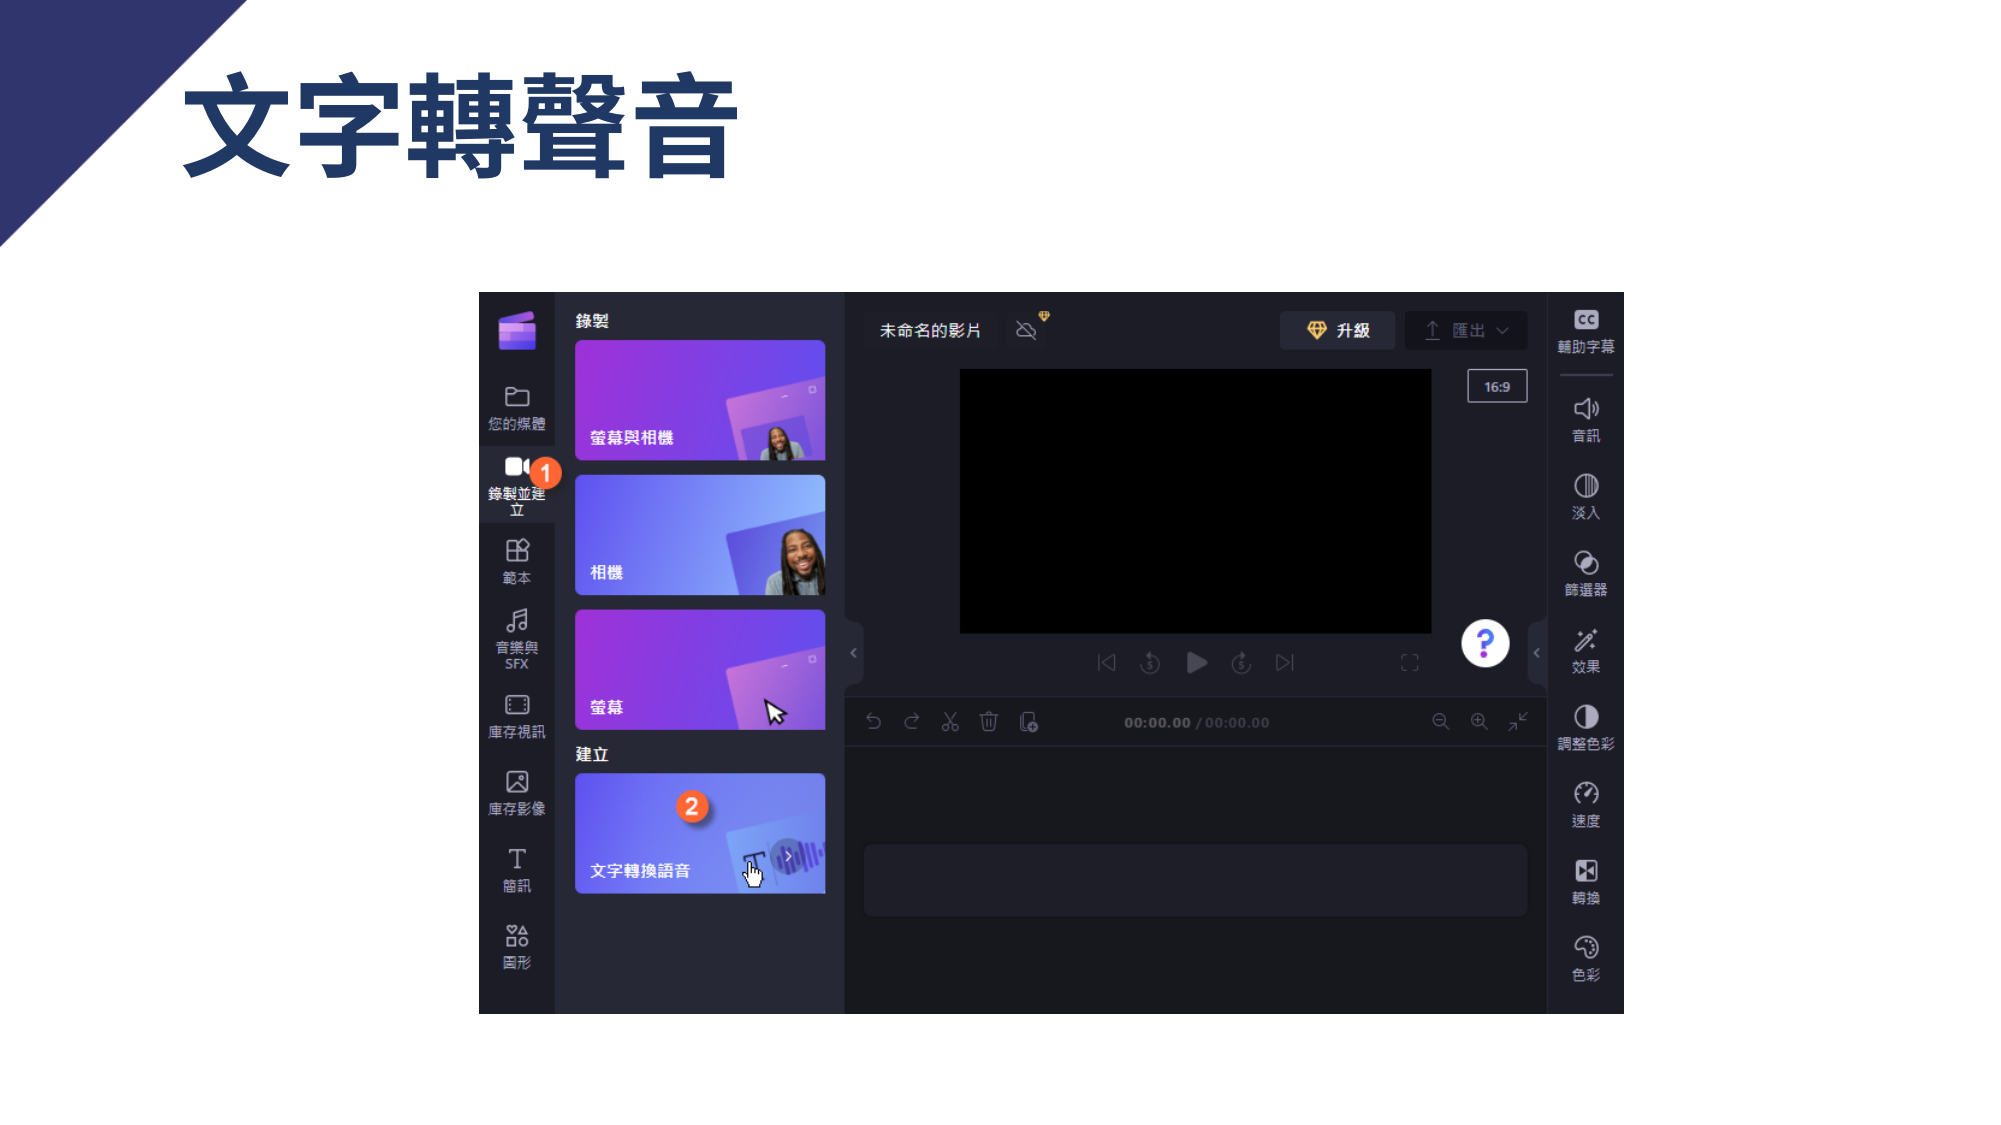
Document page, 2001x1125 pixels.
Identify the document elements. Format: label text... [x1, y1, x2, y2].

title 文字轉聲音 [165, 34, 1938, 231]
picture [0, 0, 2001, 1125]
